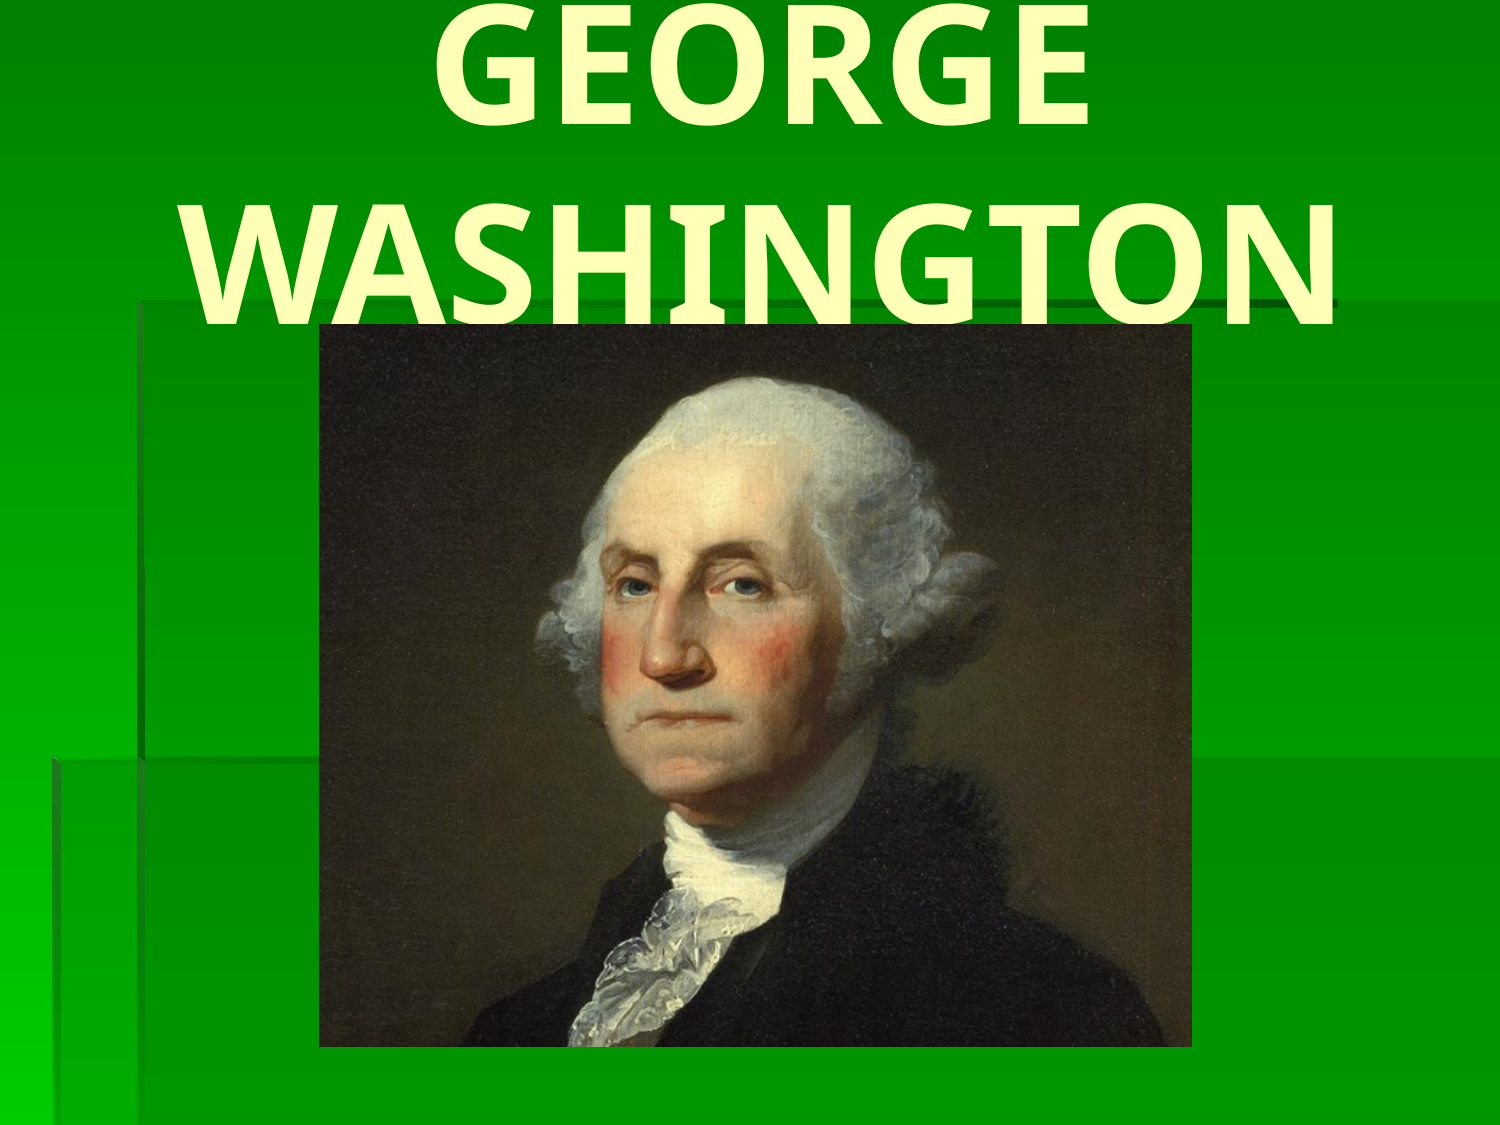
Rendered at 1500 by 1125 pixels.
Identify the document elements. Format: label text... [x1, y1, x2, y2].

title GEORGE WASHINGTON [75, 40, 1451, 275]
picture [319, 324, 1192, 1047]
